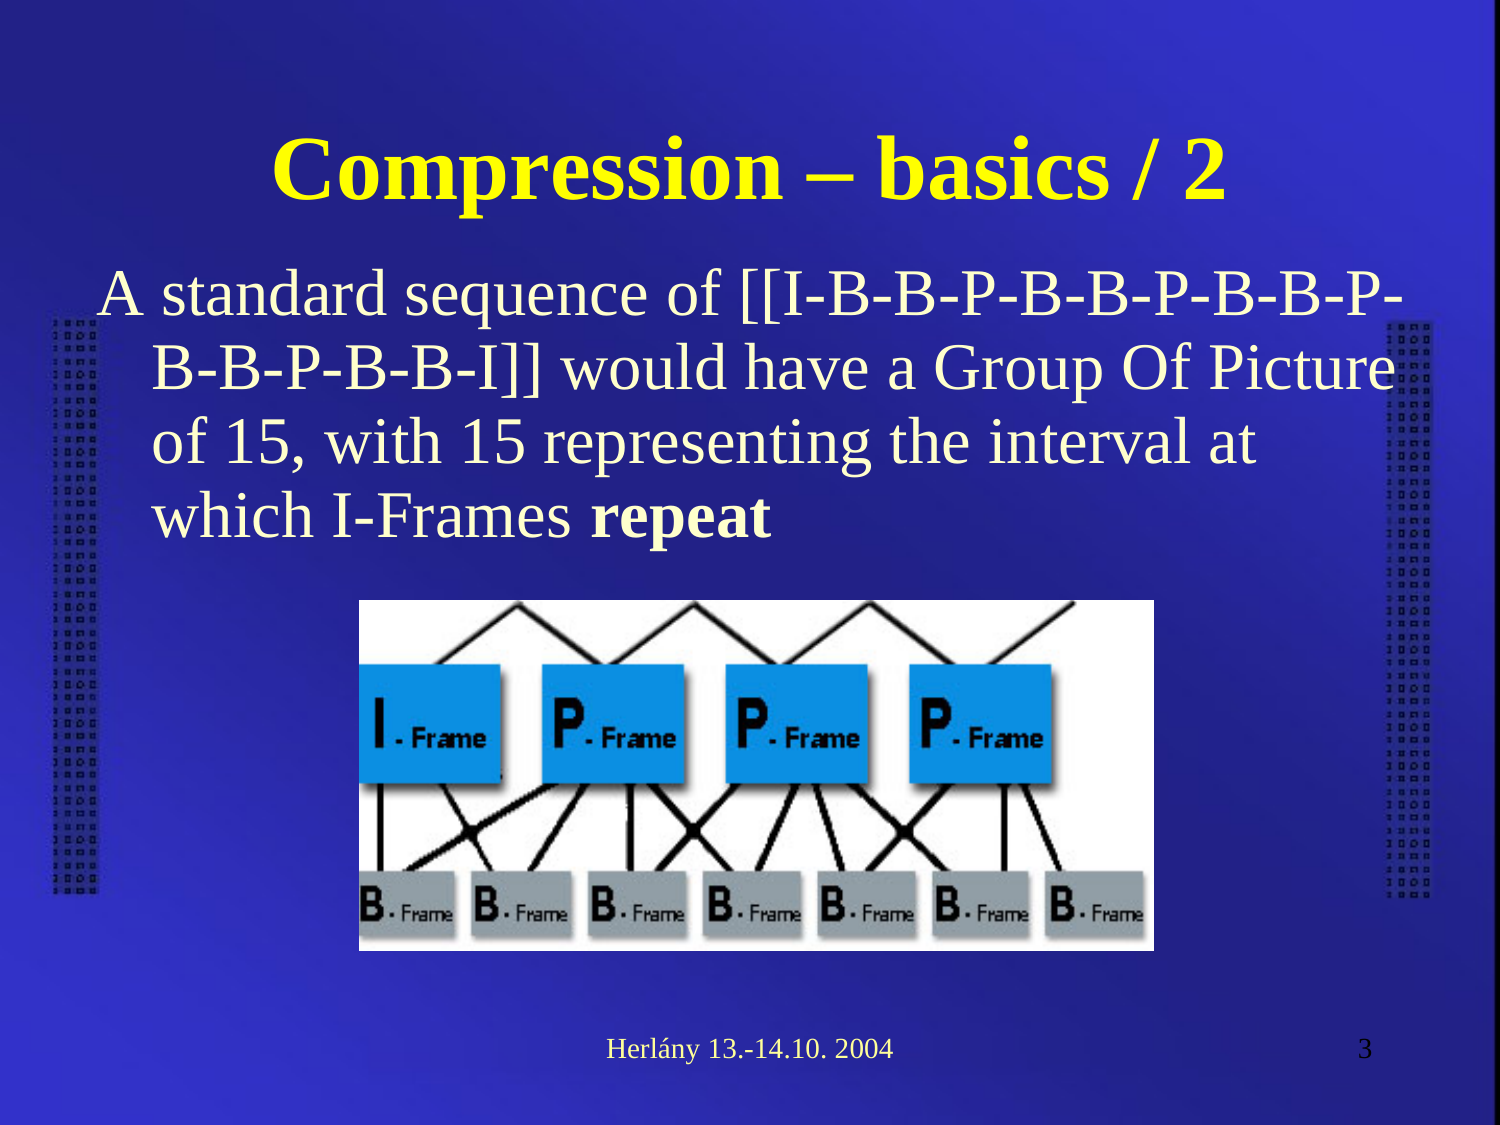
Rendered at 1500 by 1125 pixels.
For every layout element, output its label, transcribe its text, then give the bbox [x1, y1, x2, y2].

text_box Herlány 13.-14.10. 2004 [512, 1024, 988, 1073]
picture [0, 0, 1500, 1125]
title Compression – basics / 2 [112, 74, 1388, 248]
list A standard sequence of [[I-B-B-P-B-B-P-B-B-P-B-B-P-B-B-I]] would have a Group Of Picture of 15, with 15 representing the interval at which I-Frames repeat [81, 248, 1432, 924]
text_box 15 [1074, 1024, 1388, 1073]
